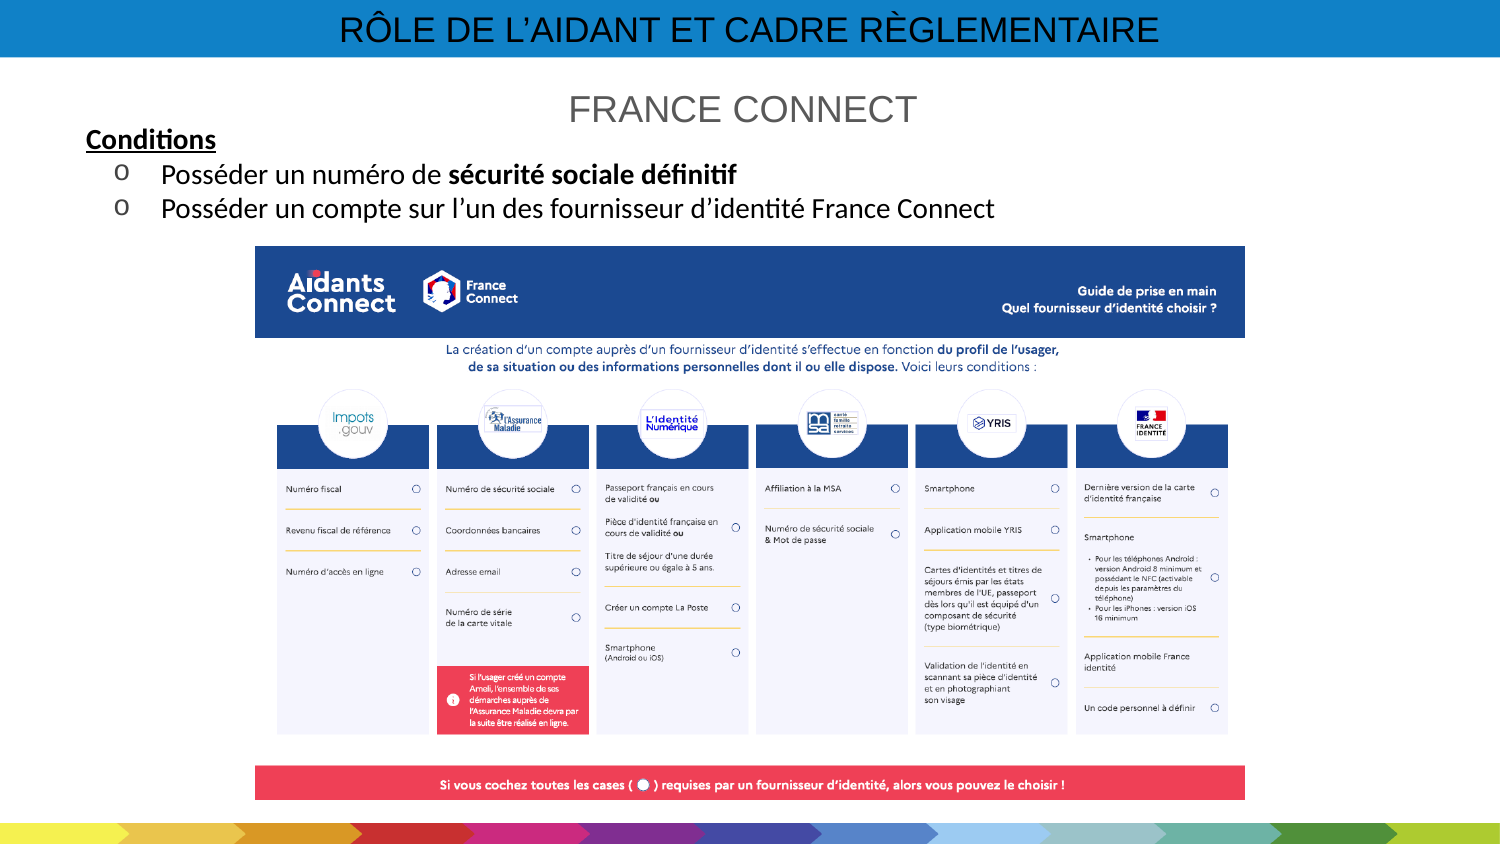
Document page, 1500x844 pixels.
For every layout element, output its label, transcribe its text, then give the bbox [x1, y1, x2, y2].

list FRANCE CONNECT [553, 70, 1175, 104]
title RÔLE DE L’AIDANT ET CADRE RÈGLEMENTAIRE [0, 0, 1500, 58]
picture [0, 823, 1500, 844]
text_box Conditions Posséder un numéro de sécurité sociale définitif Posséder un compte sur l’un des fournisseur d’identité France Connect [71, 104, 1299, 241]
picture [255, 246, 1245, 800]
